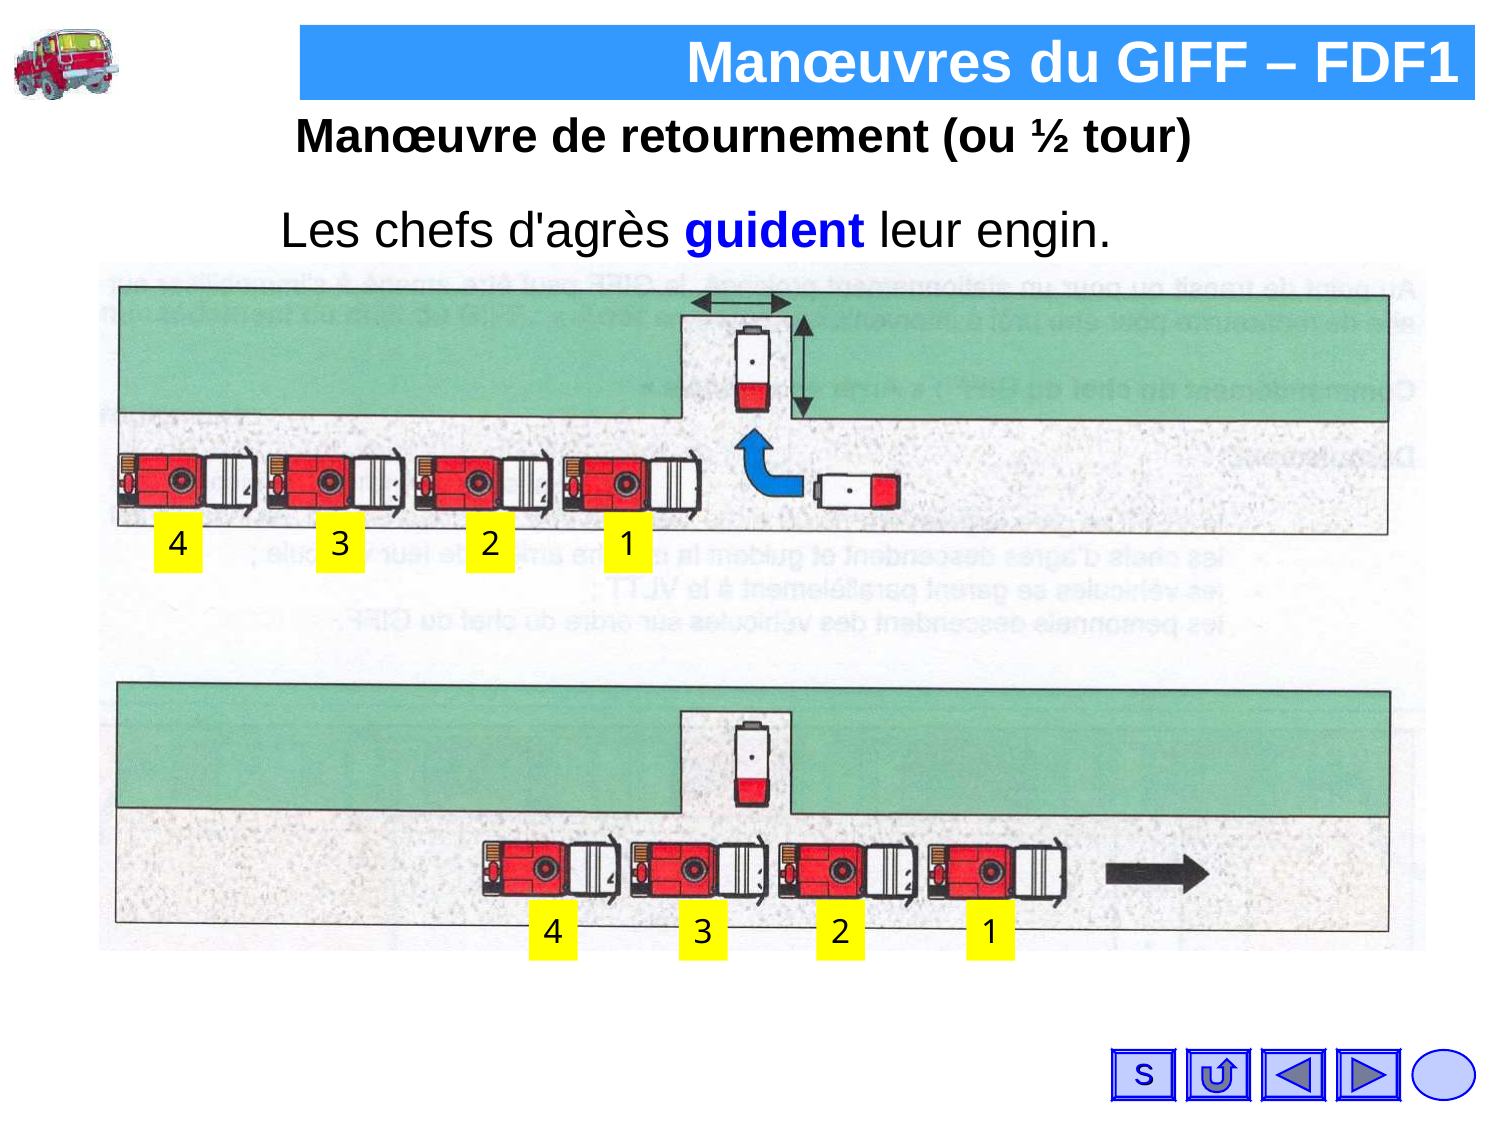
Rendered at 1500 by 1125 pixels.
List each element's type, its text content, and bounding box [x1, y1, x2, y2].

text_box 3 [316, 512, 365, 574]
text_box [1412, 1049, 1476, 1101]
text_box 3 [678, 899, 728, 961]
text_box 2 [816, 899, 865, 961]
picture [14, 29, 119, 100]
text_box Manœuvre de retournement (ou ½ tour) [280, 101, 1209, 172]
text_box Manœuvres du GIFF – FDF1 [299, 24, 1475, 100]
text_box 1 [603, 512, 653, 574]
text_box 2 [466, 512, 515, 574]
text_box Les chefs d'agrès guident leur engin. [265, 195, 1241, 268]
text_box 4 [528, 899, 578, 961]
picture [99, 262, 1426, 951]
text_box 1 [966, 899, 1015, 961]
text_box 4 [153, 512, 203, 574]
